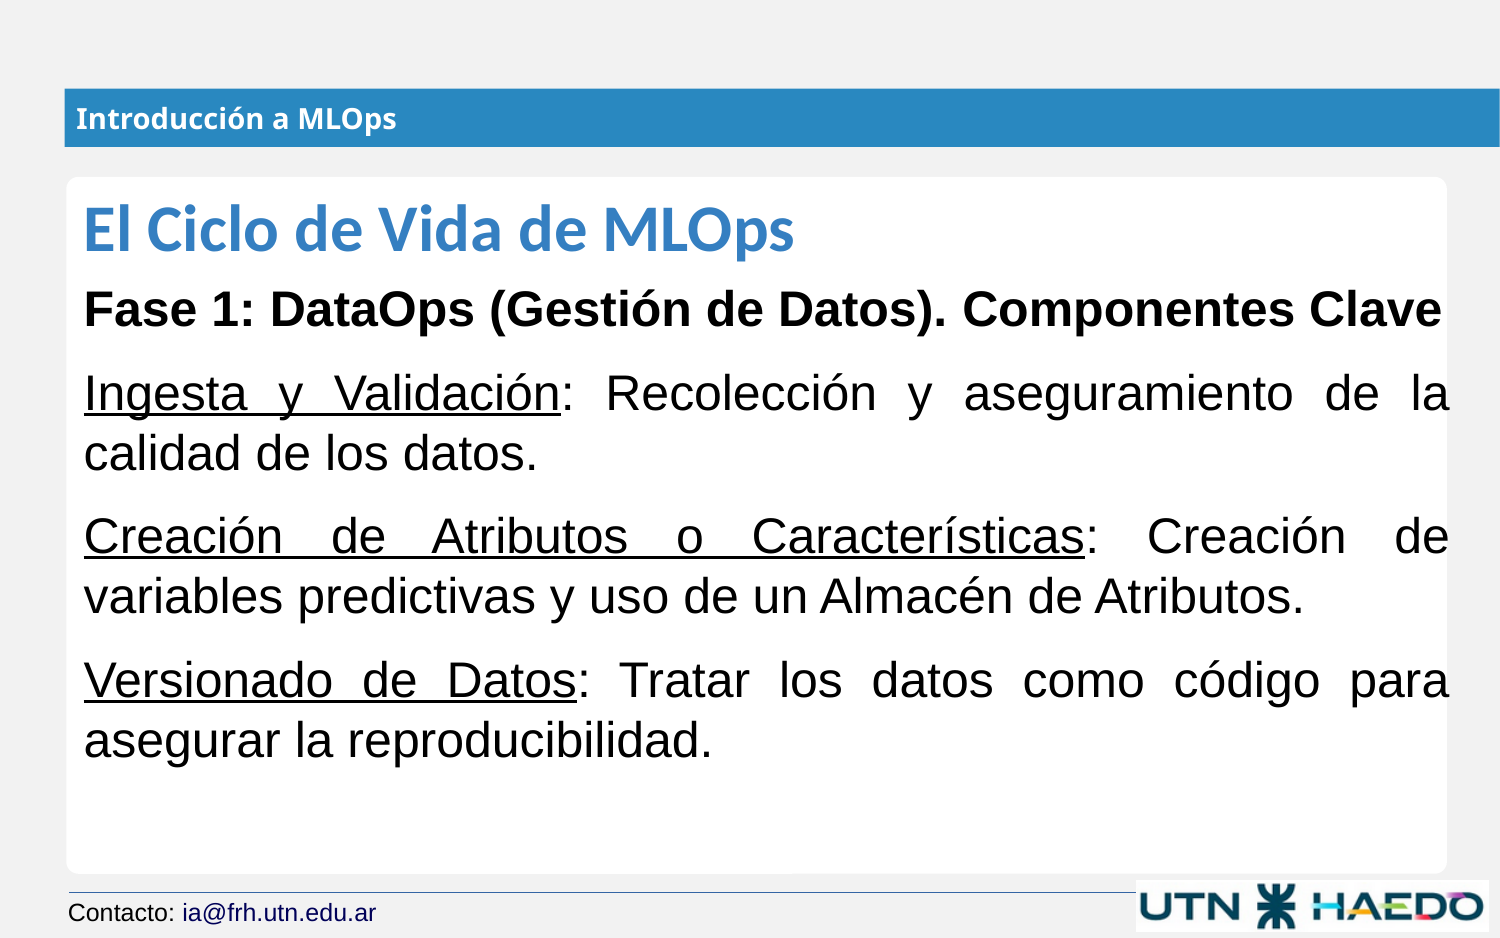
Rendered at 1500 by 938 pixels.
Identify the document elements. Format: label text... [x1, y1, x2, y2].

picture [1136, 880, 1489, 932]
text_box Introducción a MLOps [64, 88, 1500, 147]
text_box El Ciclo de Vida de MLOps Fase 1: DataOps (Gestión de Datos). Componentes Clave Ingesta y Validación: Recolección y aseguramiento de la calidad de los datos. Creación de Atributos o Características: Creación de variables predictivas y uso de un Almacén de Atributos. Versionado de Datos: Tratar los datos como código para asegurar la reproducibilidad. [68, 177, 1465, 874]
